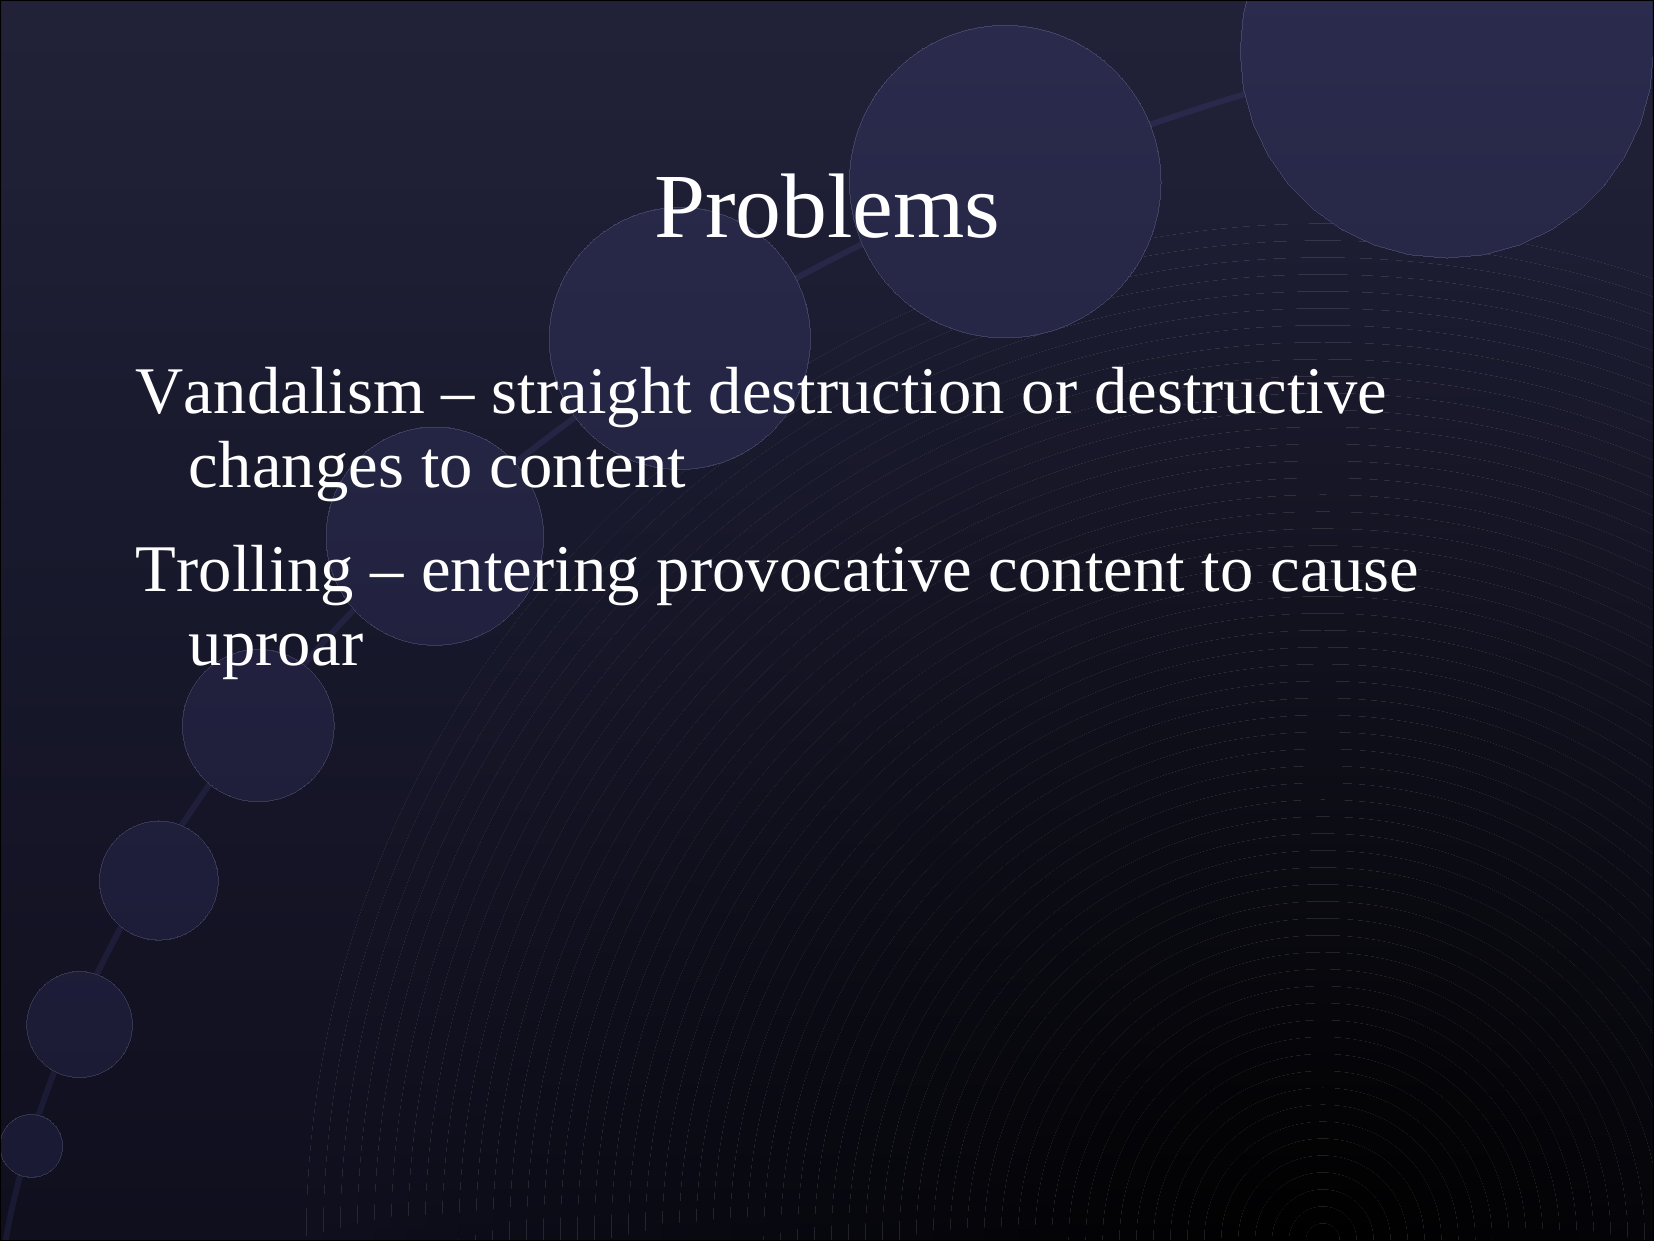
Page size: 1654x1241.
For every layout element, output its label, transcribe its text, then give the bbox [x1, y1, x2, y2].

list Vandalism – straight destruction or destructive changes to content Trolling – entering provocative content to cause uproar [118, 354, 1531, 1136]
title Problems [121, 102, 1534, 311]
